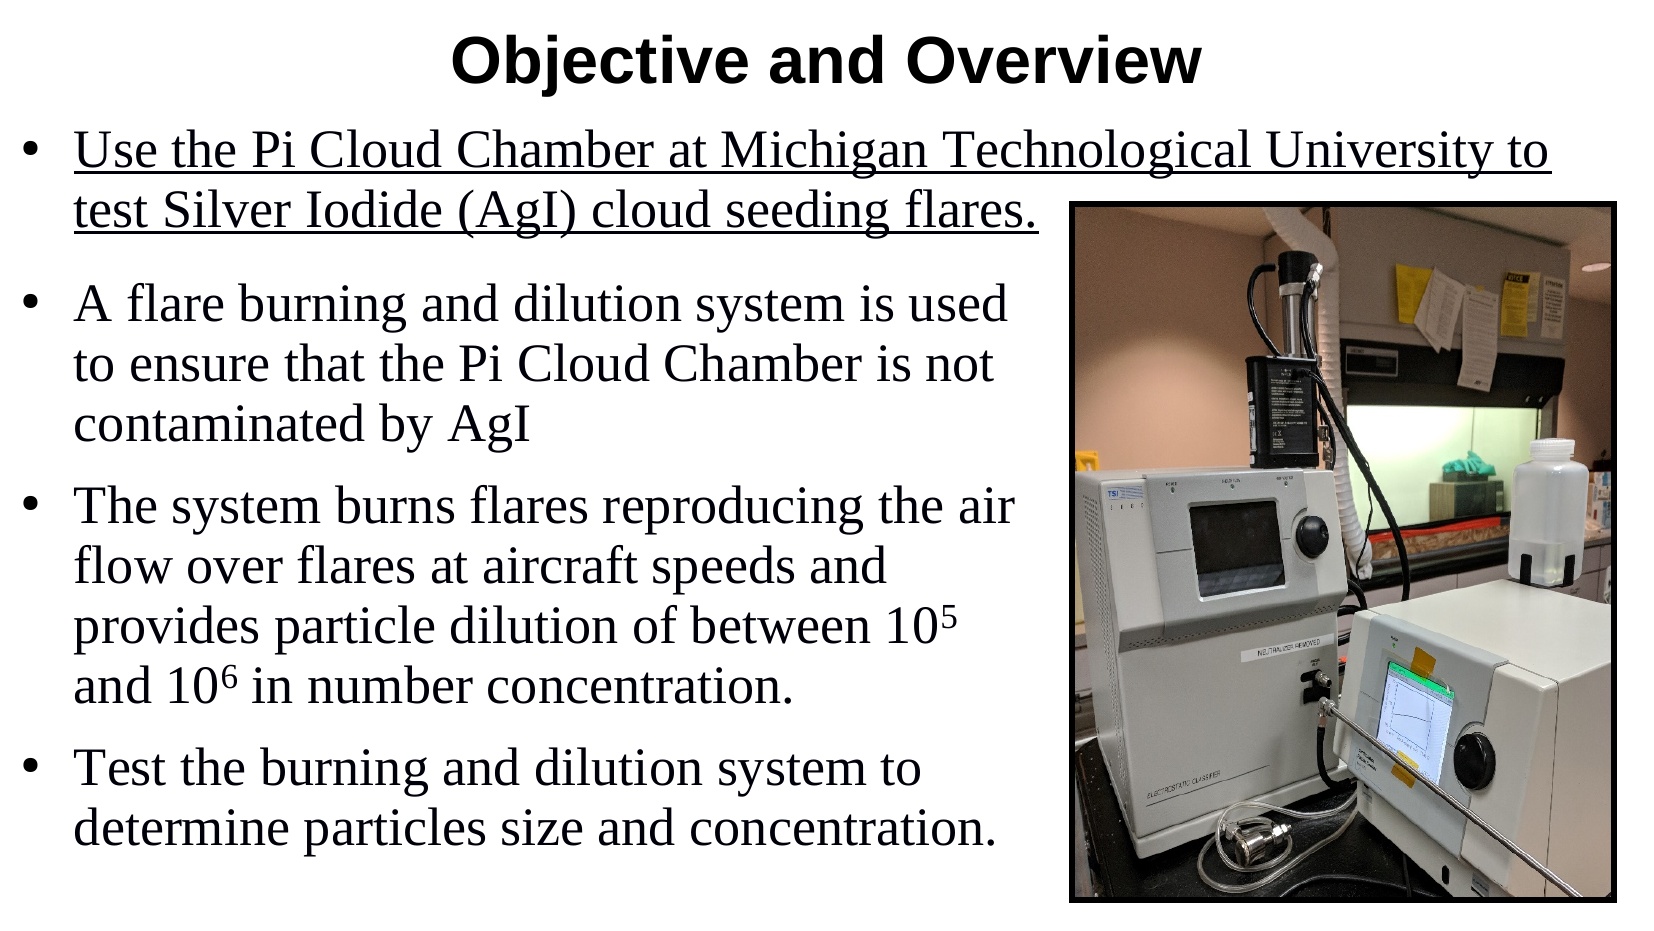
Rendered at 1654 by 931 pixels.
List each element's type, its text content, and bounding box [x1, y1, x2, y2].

list A flare burning and dilution system is used to ensure that the Pi Cloud Chamber is not contaminated by AgI The system burns flares reproducing the air flow over flares at aircraft speeds and provides particle dilution of between 105 and 106 in number concentration. Test the burning and dilution system to determine particles size and concentration. [3, 273, 1051, 901]
picture [1075, 206, 1611, 897]
list Use the Pi Cloud Chamber at Michigan Technological University to test Silver Iodide (AgI) cloud seeding flares. [3, 119, 1636, 256]
text_box Objective and Overview [0, 13, 1654, 90]
